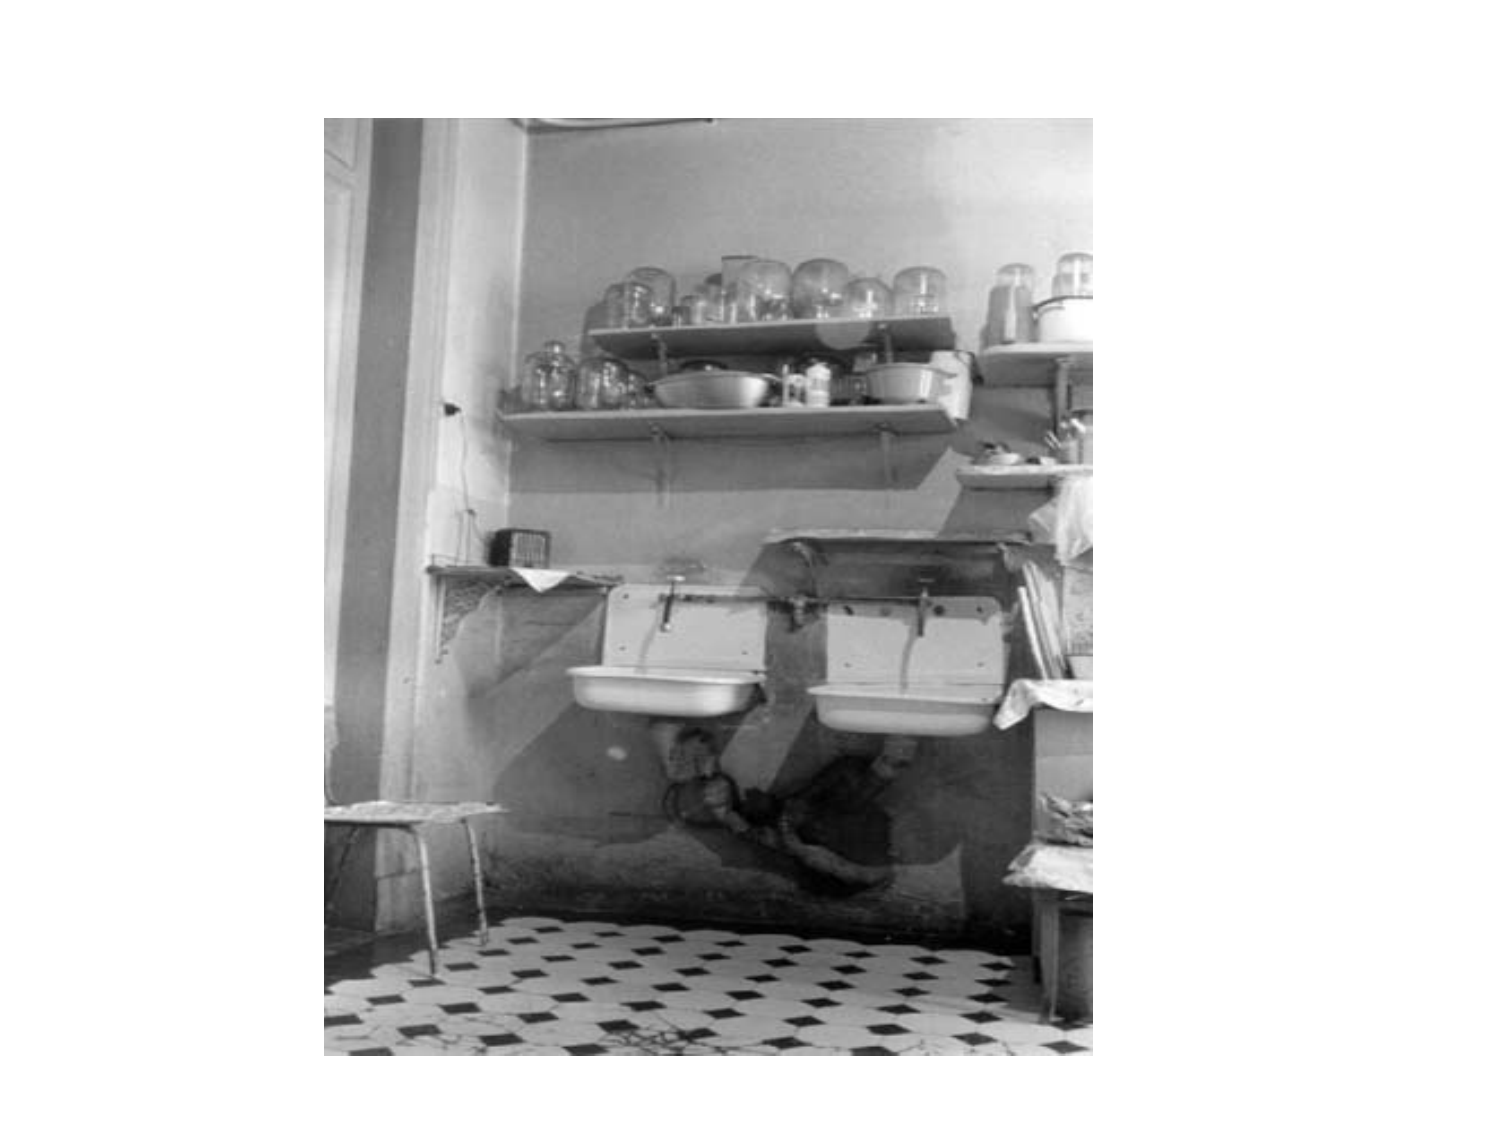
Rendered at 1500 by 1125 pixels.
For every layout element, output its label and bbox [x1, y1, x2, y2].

picture [324, 118, 1093, 1056]
